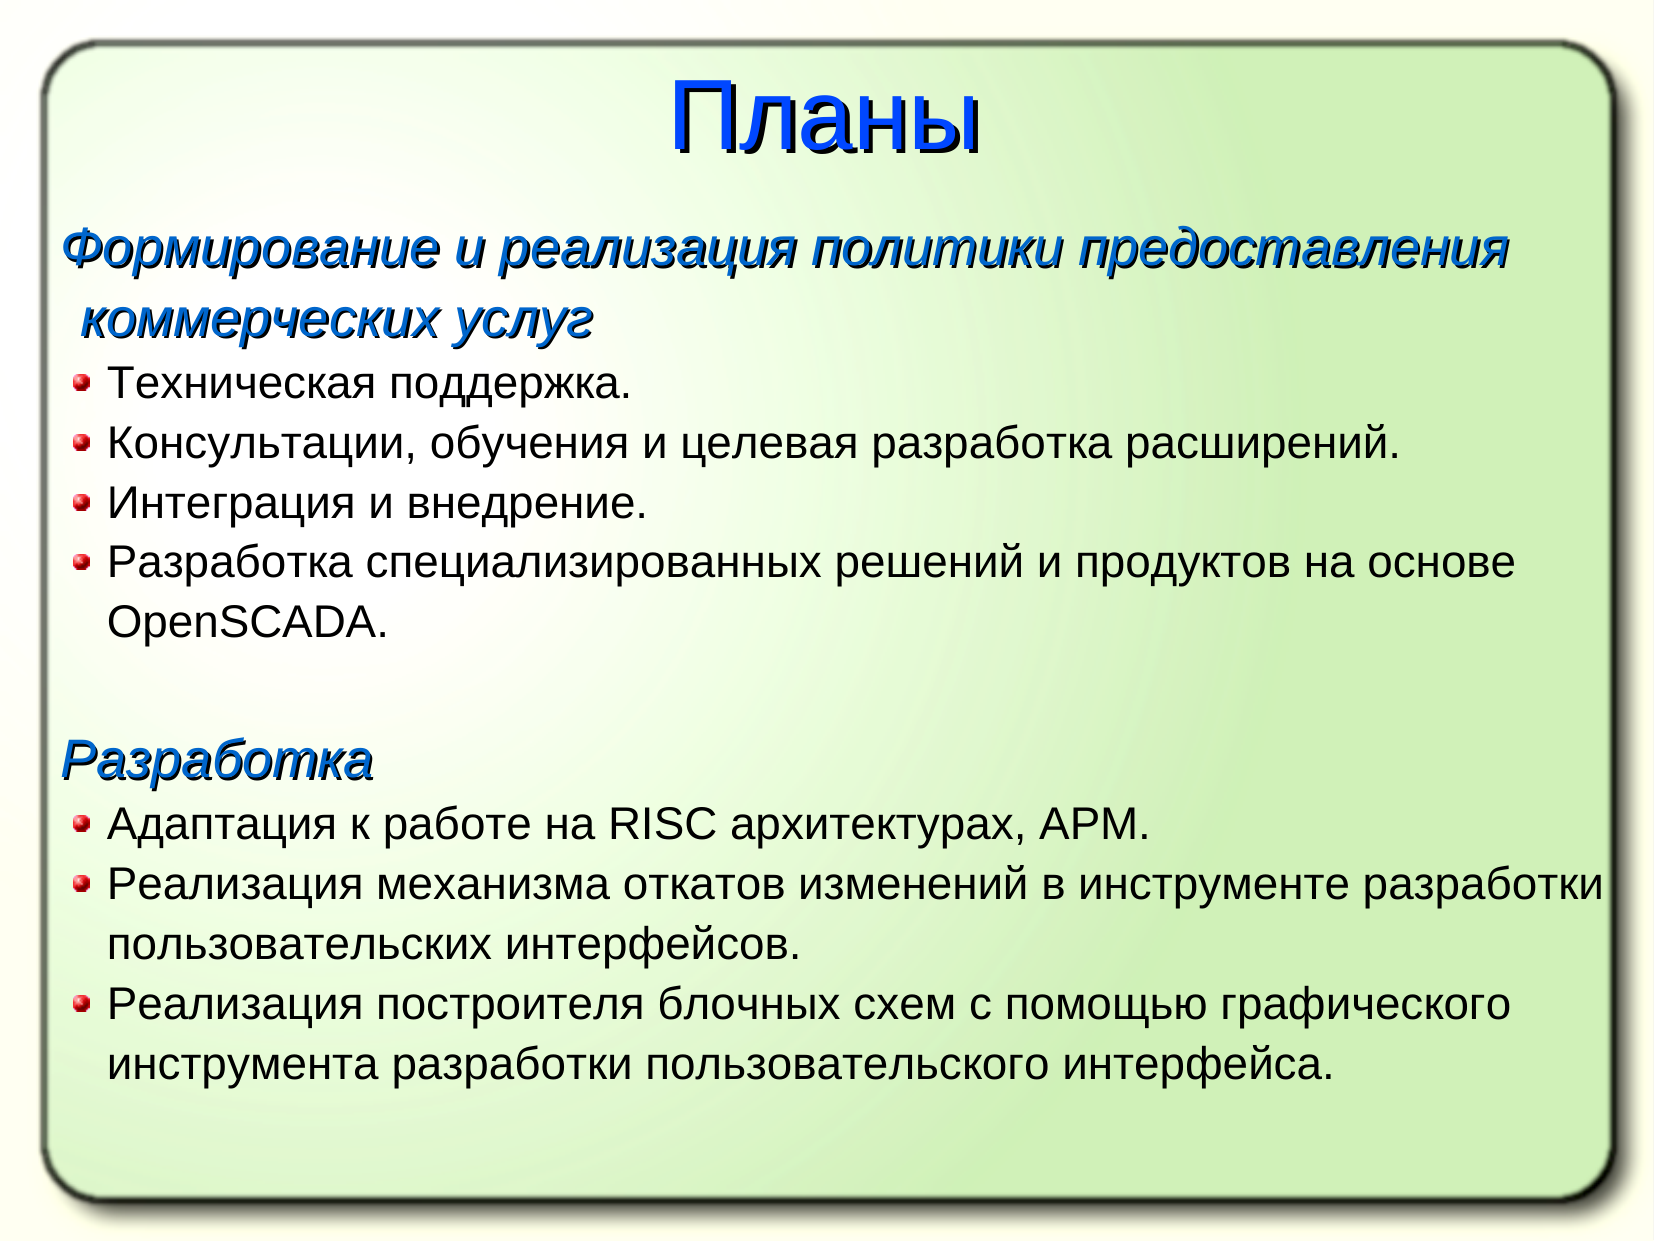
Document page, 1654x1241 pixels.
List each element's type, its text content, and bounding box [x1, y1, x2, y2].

title Планы [45, 49, 1603, 162]
list Формирование и реализация политики предоставления коммерческих услуг Техническая поддержка. Консультации, обучения и целевая разработка расширений. Интеграция и внедрение. Разработка специализированных решений и продуктов на основе OpenSCADA. Разработка Адаптация к работе на RISC архитектурах, АРМ. Реализация механизма откатов изменений в инструменте разработки пользовательских интерфейсов. Реализация построителя блочных схем с помощью графического инструмента разработки пользовательского интерфейса. [53, 206, 1613, 1079]
